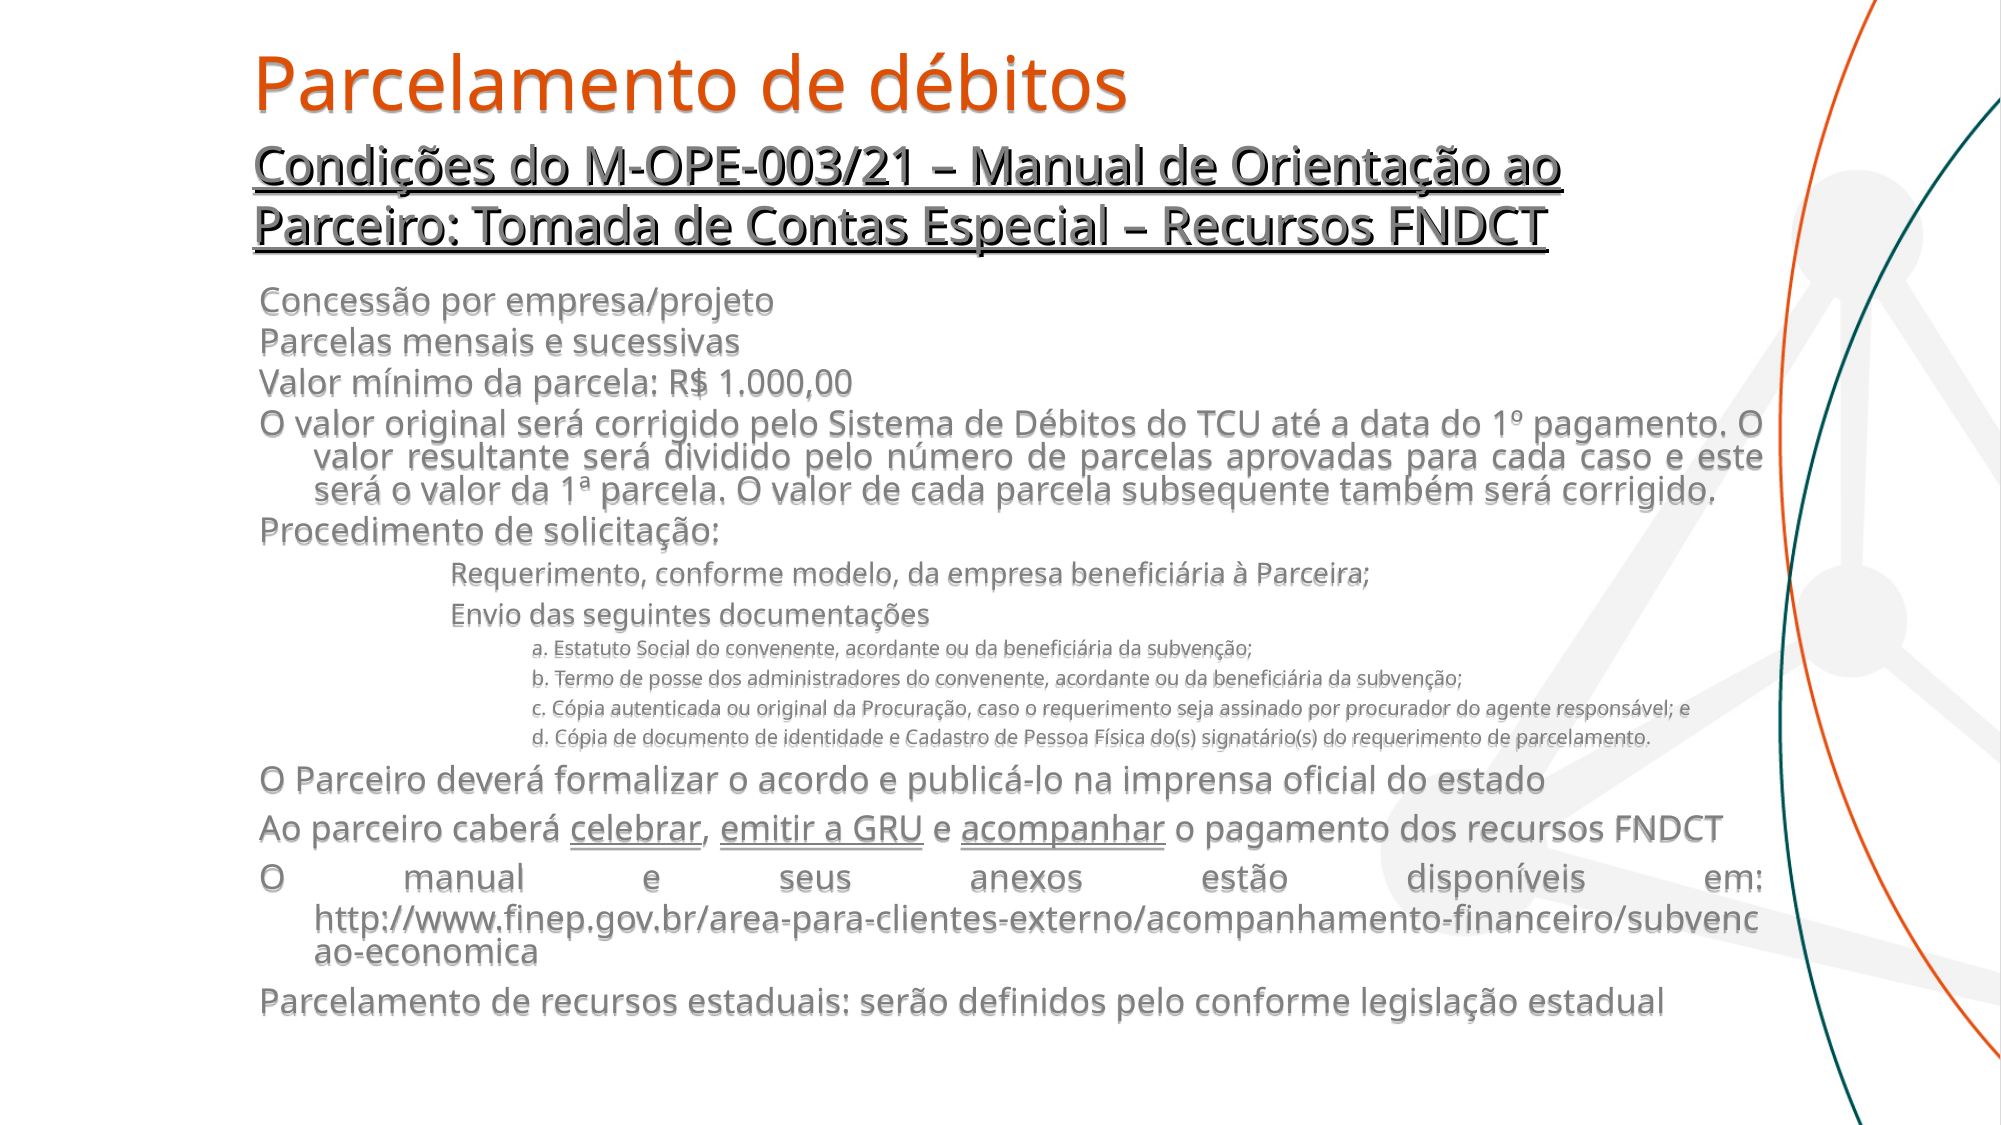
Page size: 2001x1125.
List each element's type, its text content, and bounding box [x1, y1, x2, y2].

text_box Condições do M-OPE-003/21 – Manual de Orientação ao Parceiro: Tomada de Contas Especial – Recursos FNDCT [237, 125, 1780, 262]
text_box Concessão por empresa/projeto Parcelas mensais e sucessivas Valor mínimo da parcela: R$ 1.000,00 O valor original será corrigido pelo Sistema de Débitos do TCU até a data do 1º pagamento. O valor resultante será dividido pelo número de parcelas aprovadas para cada caso e este será o valor da 1ª parcela. O valor de cada parcela subsequente também será corrigido. Procedimento de solicitação: Requerimento, conforme modelo, da empresa beneficiária à Parceira; Envio das seguintes documentações a. Estatuto Social do convenente, acordante ou da beneficiária da subvenção; b. Termo de posse dos administradores do convenente, acordante ou da beneficiária da subvenção; c. Cópia autenticada ou original da Procuração, caso o requerimento seja assinado por procurador do agente responsável; e d. Cópia de documento de identidade e Cadastro de Pessoa Física do(s) signatário(s) do requerimento de parcelamento. O Parceiro deverá formalizar o acordo e publicá-lo na imprensa oficial do estado Ao parceiro caberá celebrar, emitir a GRU e acompanhar o pagamento dos recursos FNDCT O manual e seus anexos estão disponíveis em: http://www.finep.gov.br/area-para-clientes-externo/acompanhamento-financeiro/subvencao-economica Parcelamento de recursos estaduais: serão definidos pelo conforme legislação estadual [244, 278, 1780, 1047]
text_box Parcelamento de débitos [237, 27, 1250, 125]
